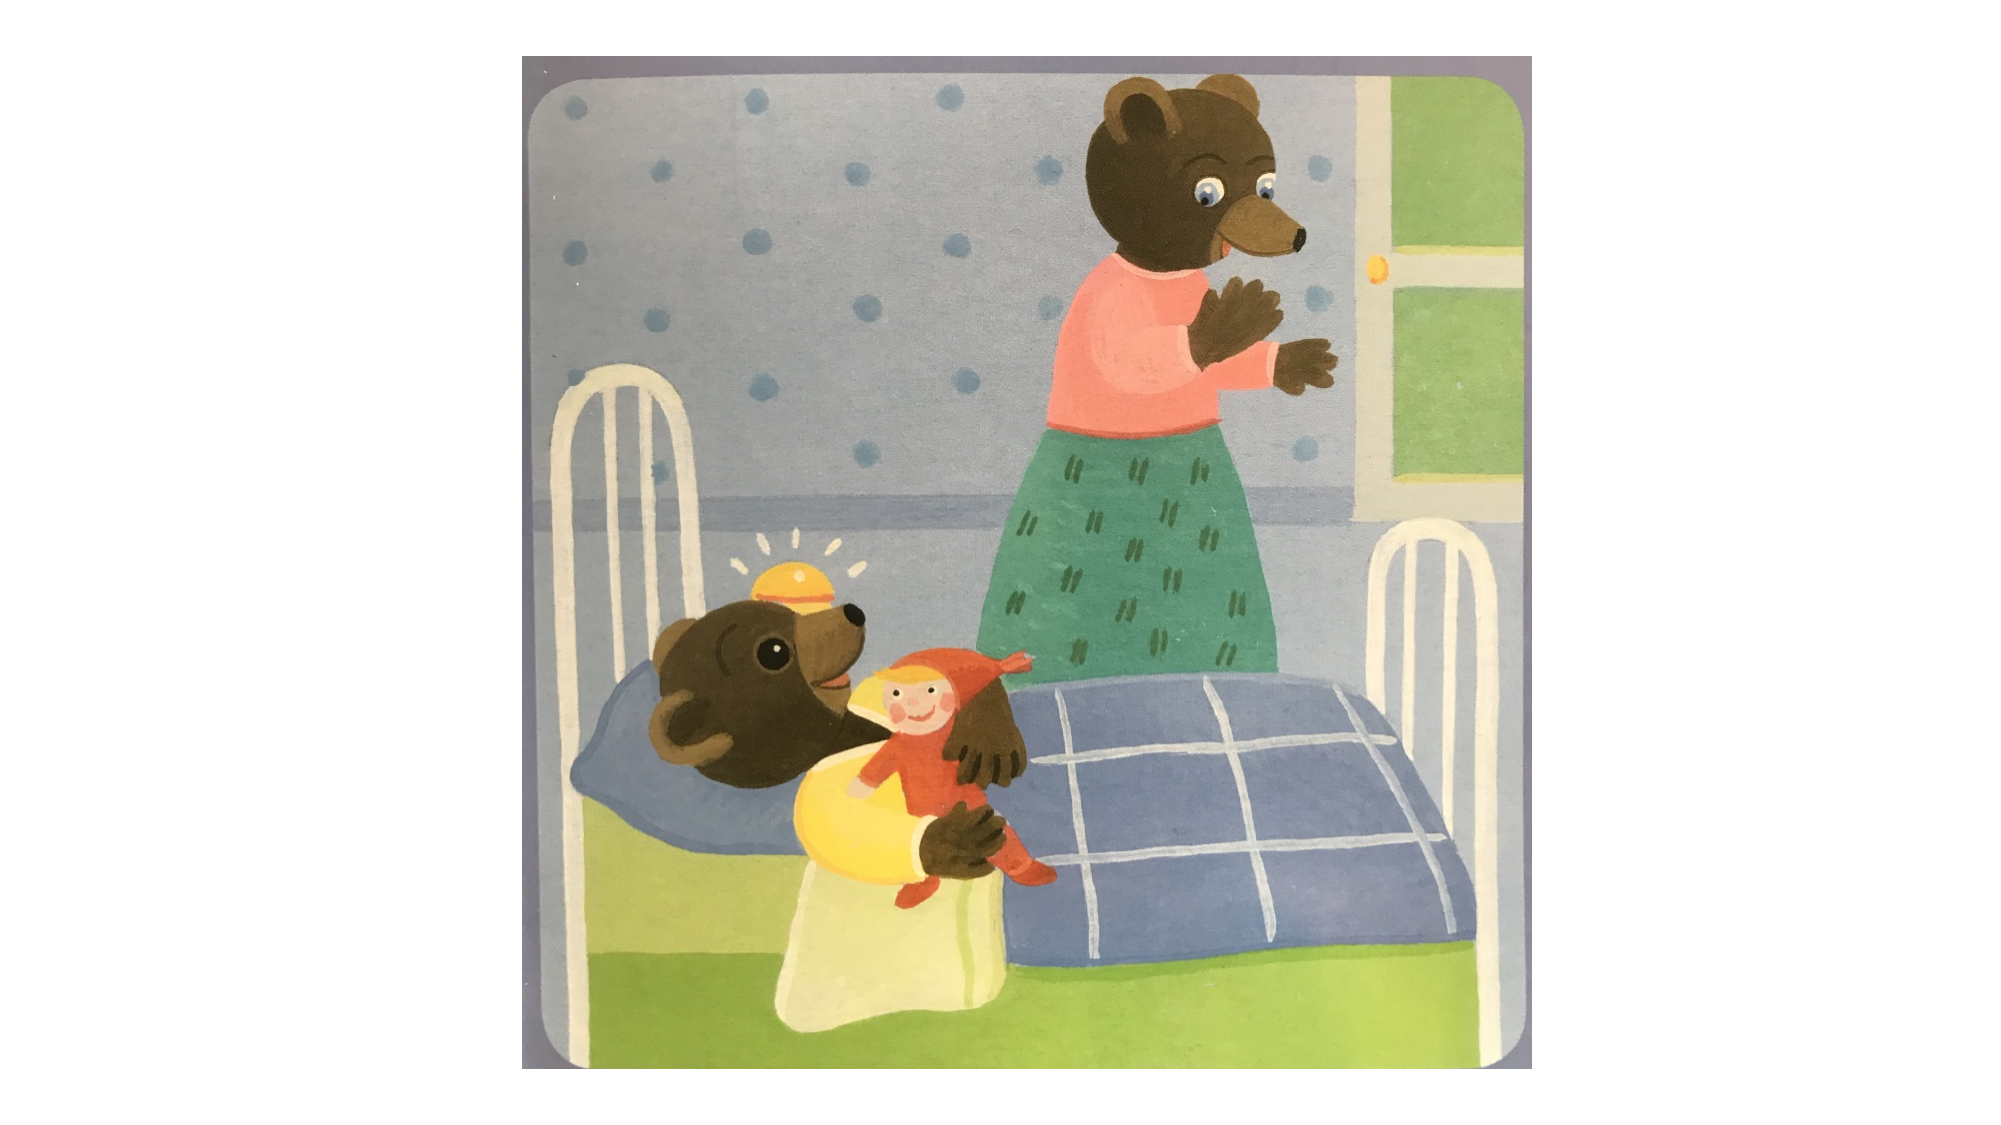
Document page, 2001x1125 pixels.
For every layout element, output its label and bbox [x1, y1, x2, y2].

picture [522, 56, 1532, 1069]
